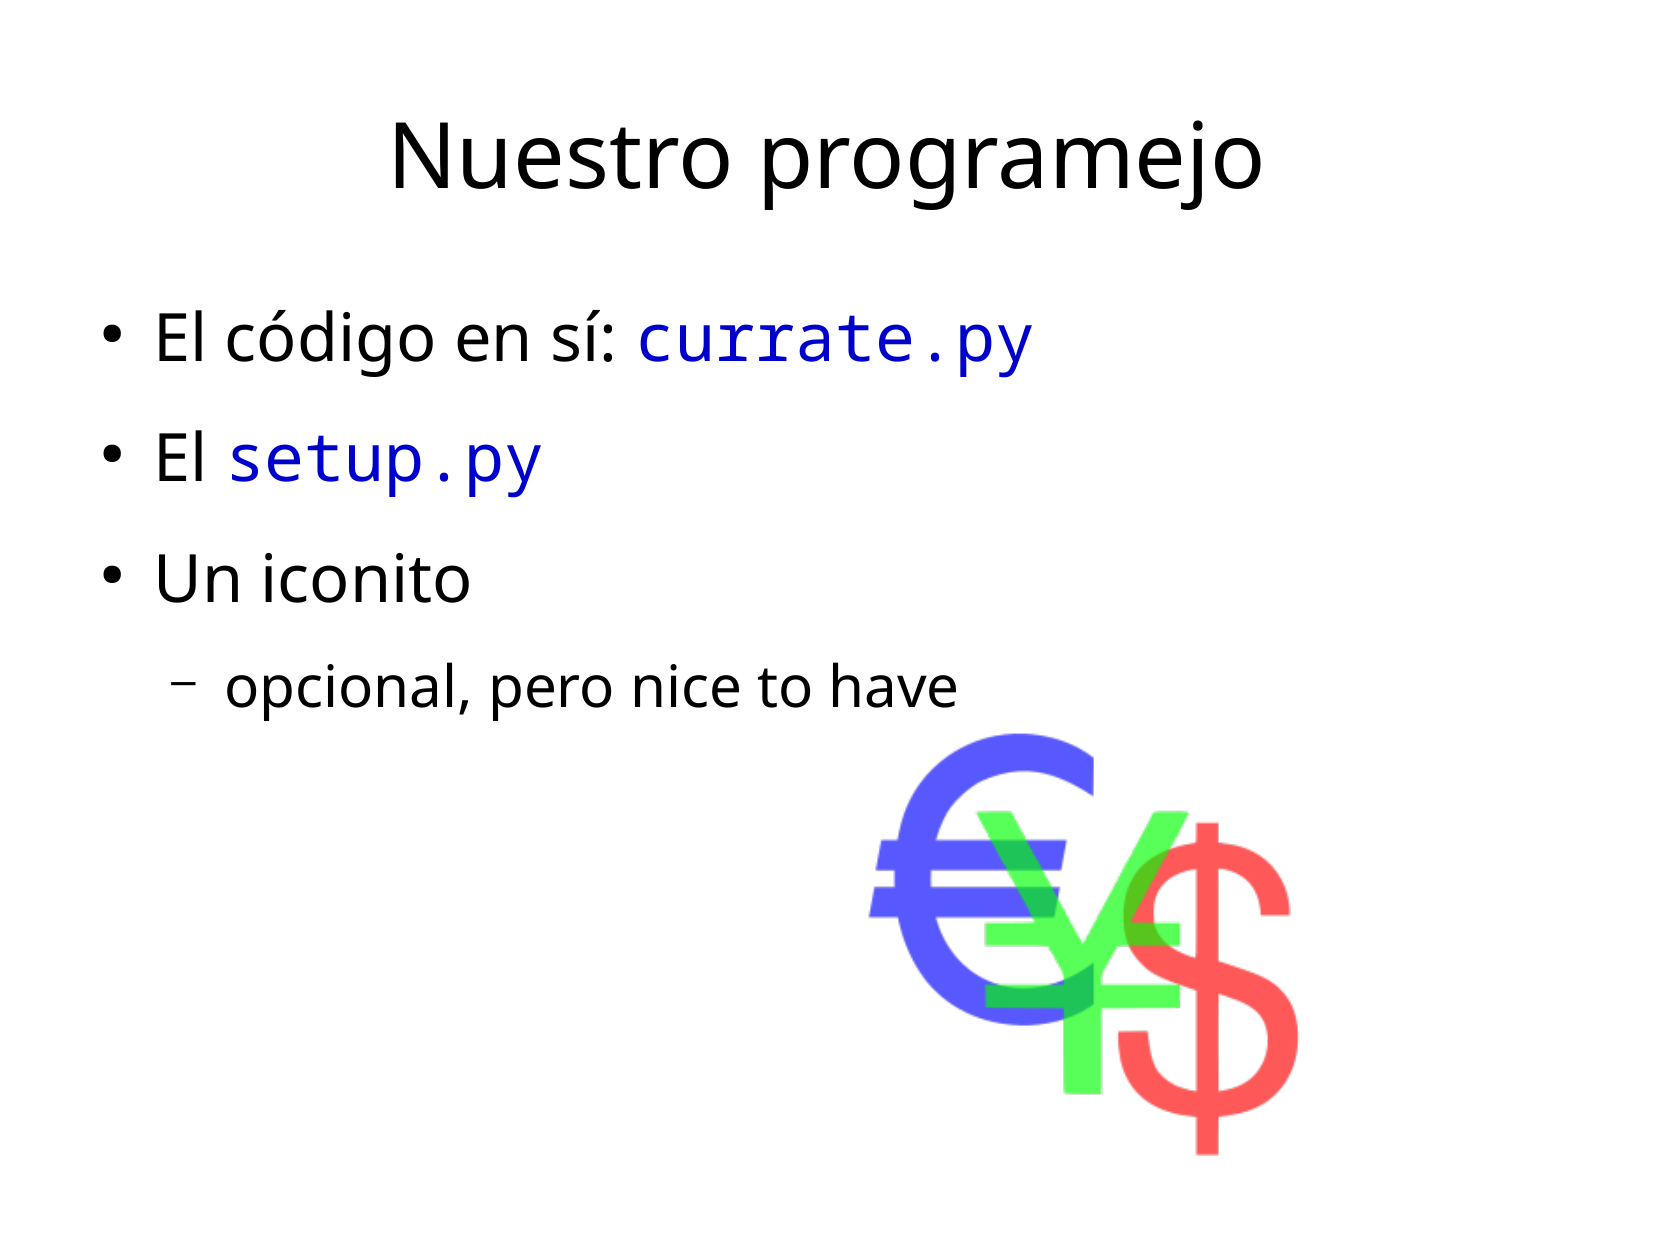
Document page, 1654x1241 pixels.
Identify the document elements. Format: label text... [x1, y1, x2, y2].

list El código en sí: currate.py El setup.py Un iconito opcional, pero nice to have [82, 290, 1571, 886]
picture [862, 720, 1312, 1170]
title Nuestro programejo [82, 49, 1571, 257]
